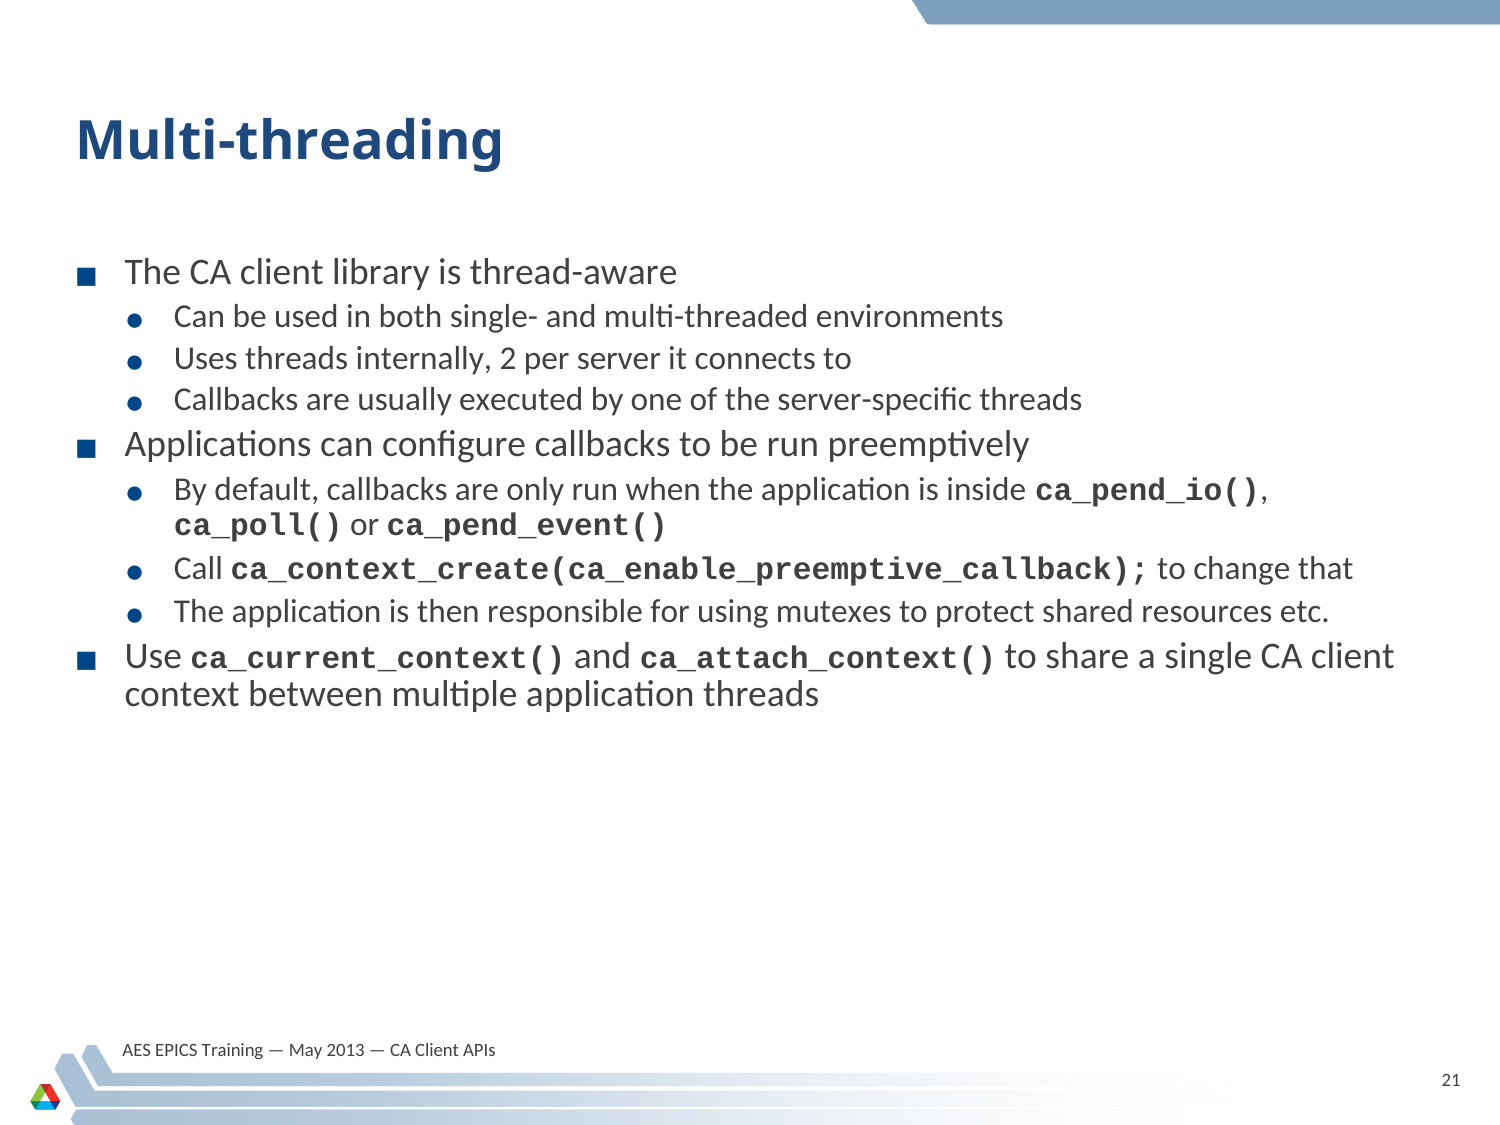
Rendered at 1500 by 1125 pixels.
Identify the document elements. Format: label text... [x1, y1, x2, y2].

picture [0, 0, 1500, 26]
list The CA client library is thread-aware Can be used in both single- and multi-threaded environments Uses threads internally, 2 per server it connects to Callbacks are usually executed by one of the server-specific threads Applications can configure callbacks to be run preemptively By default, callbacks are only run when the application is inside ca_pend_io(), ca_poll() or ca_pend_event() Call ca_context_create(ca_enable_preemptive_callback); to change that The application is then responsible for using mutexes to protect shared resources etc. Use ca_current_context() and ca_attach_context() to share a single CA client context between multiple application threads [75, 256, 1426, 1000]
title Multi-threading [75, 45, 1426, 233]
picture [0, 1037, 1500, 1125]
